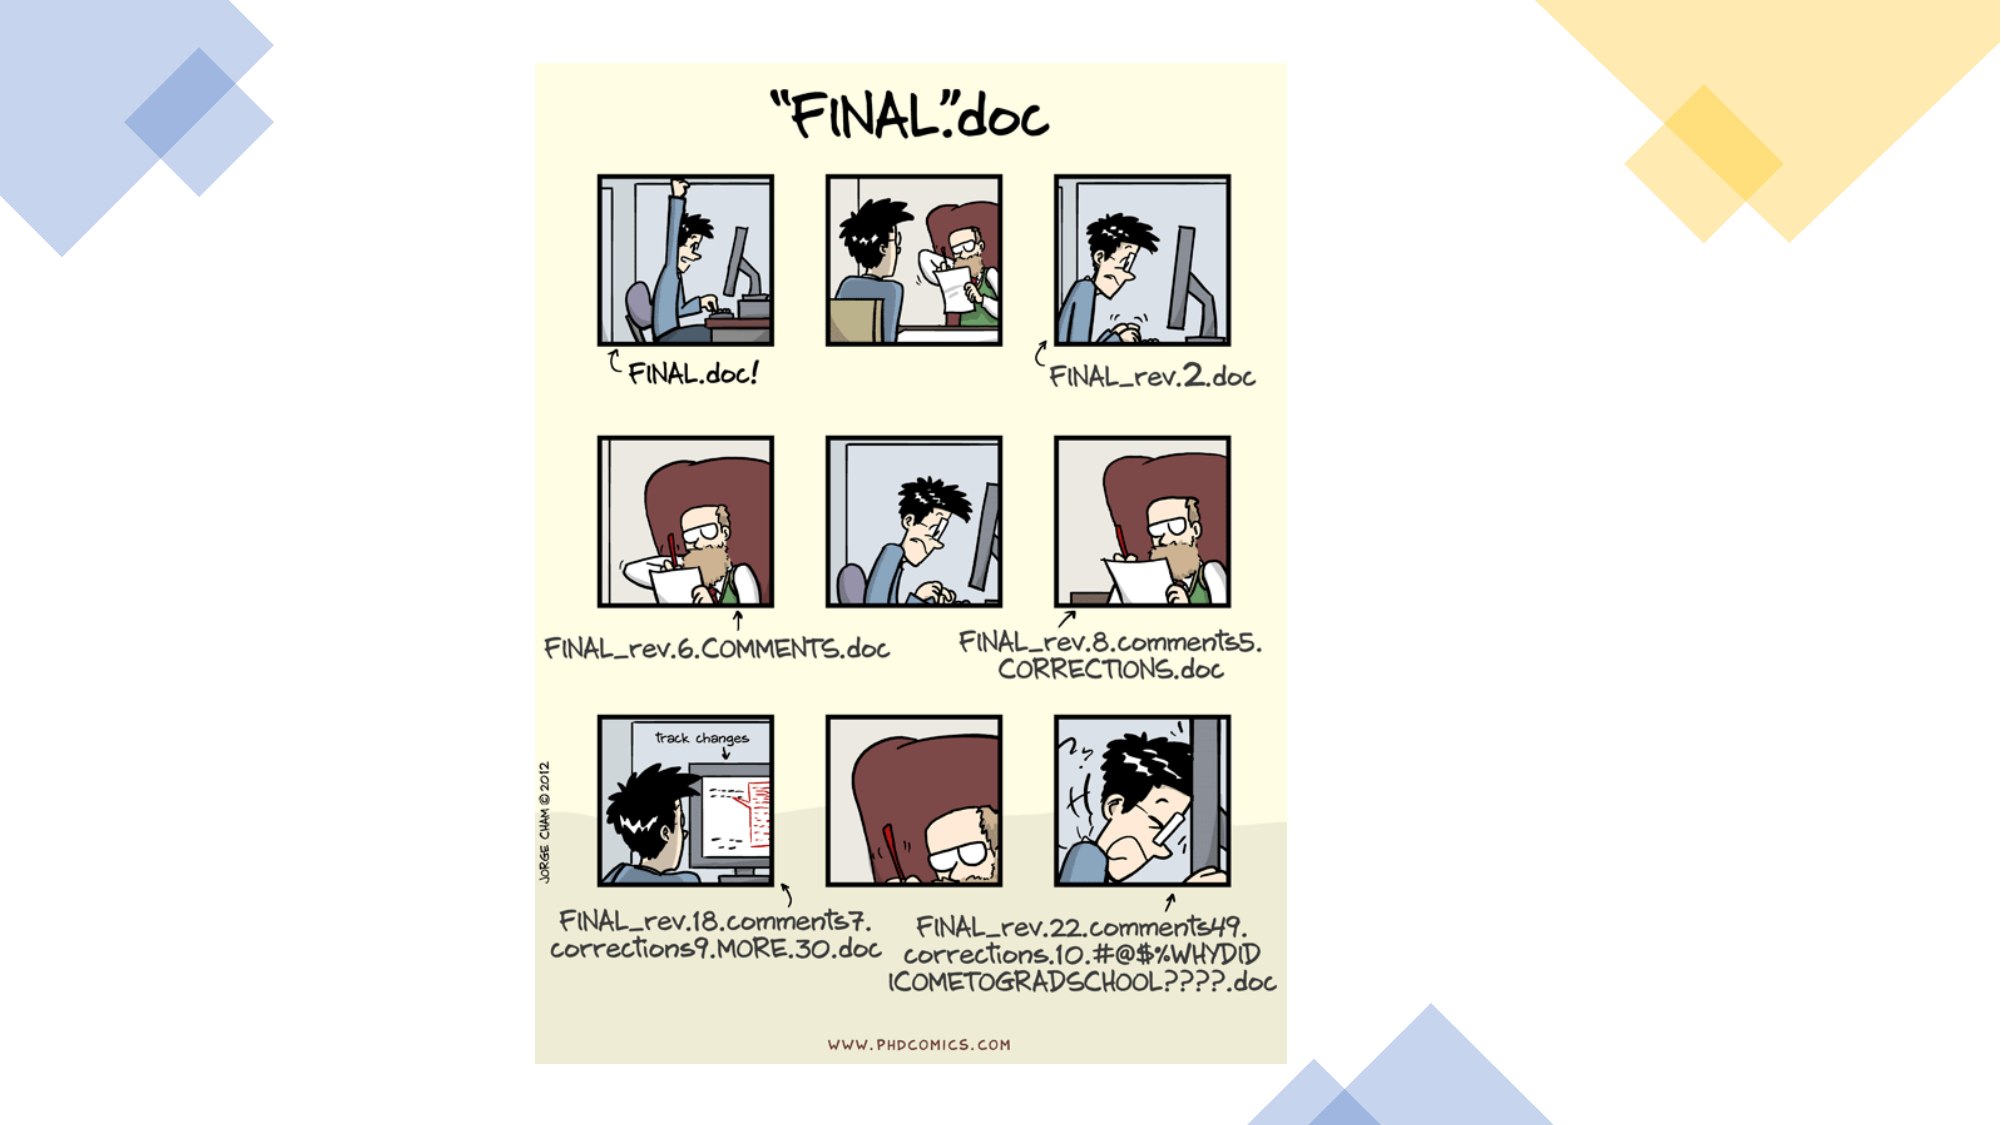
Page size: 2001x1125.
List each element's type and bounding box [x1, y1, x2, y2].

text_box [0, 0, 2000, 1125]
picture [535, 63, 1287, 1065]
